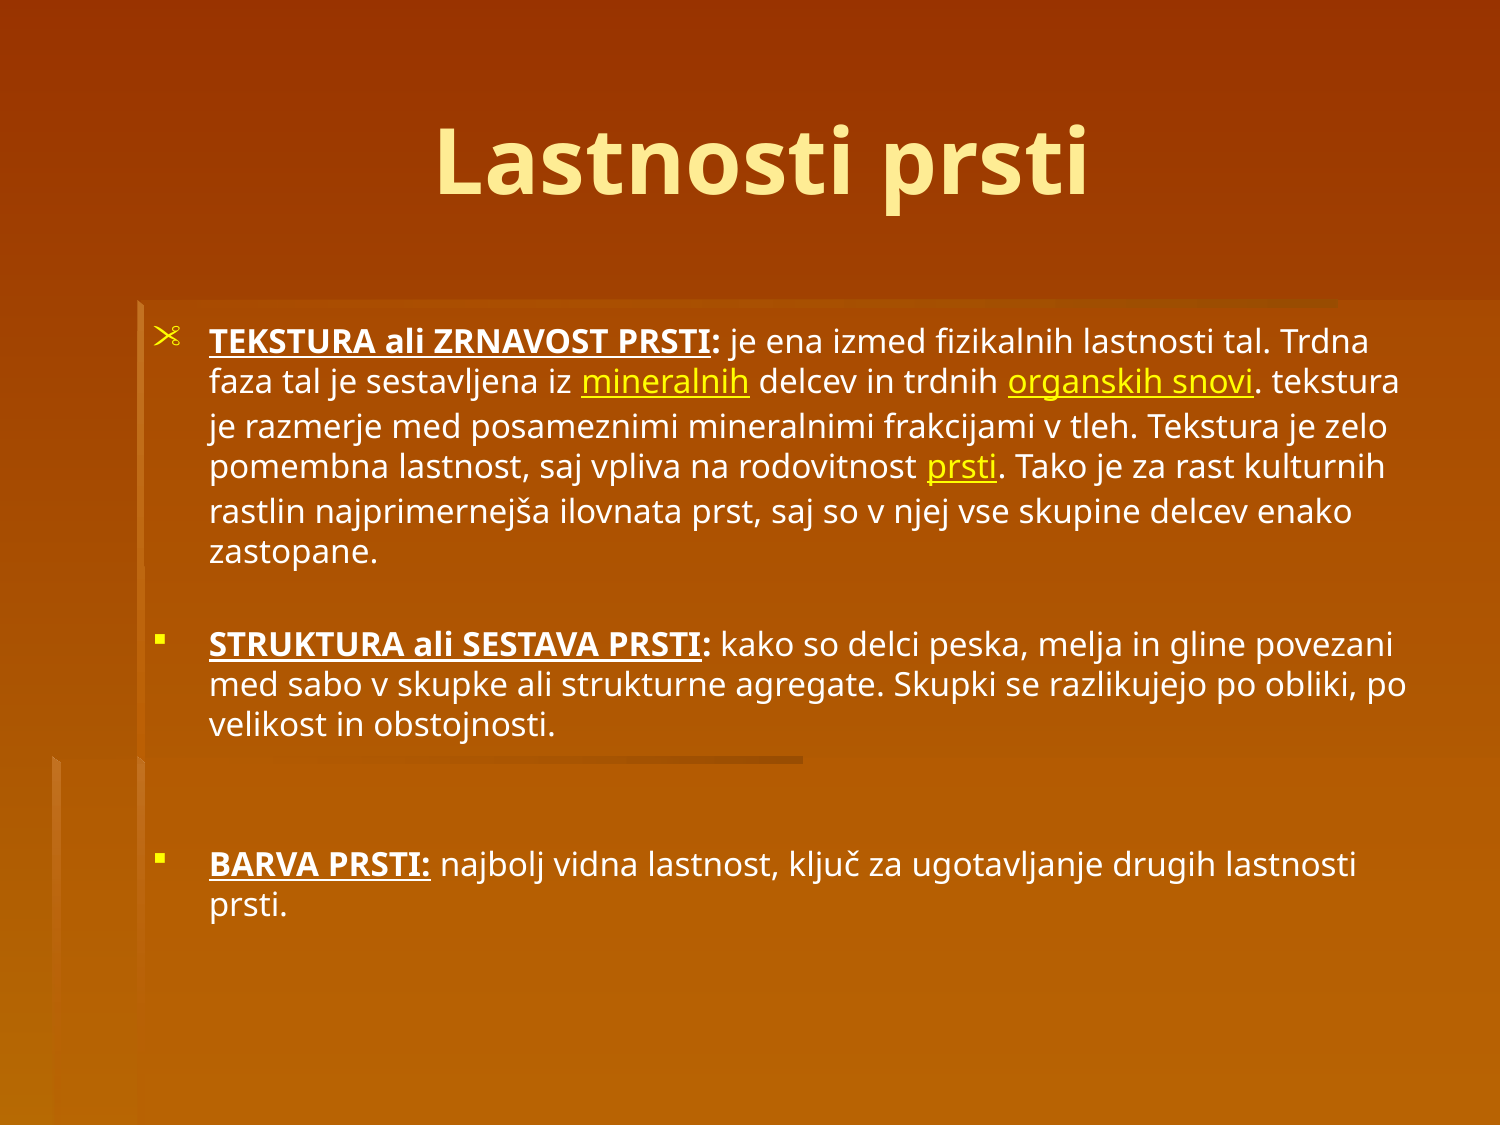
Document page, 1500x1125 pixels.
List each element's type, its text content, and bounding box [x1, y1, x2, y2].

list TEKSTURA ali ZRNAVOST PRSTI: je ena izmed fizikalnih lastnosti tal. Trdna faza tal je sestavljena iz mineralnih delcev in trdnih organskih snovi. tekstura je razmerje med posameznimi mineralnimi frakcijami v tleh. Tekstura je zelo pomembna lastnost, saj vpliva na rodovitnost prsti. Tako je za rast kulturnih rastlin najprimernejša ilovnata prst, saj so v njej vse skupine delcev enako zastopane. STRUKTURA ali SESTAVA PRSTI: kako so delci peska, melja in gline povezani med sabo v skupke ali strukturne agregate. Skupki se razlikujejo po obliki, po velikost in obstojnosti. BARVA PRSTI: najbolj vidna lastnost, ključ za ugotavljanje drugih lastnosti prsti. [137, 312, 1451, 1000]
title Lastnosti prsti [75, 40, 1451, 275]
